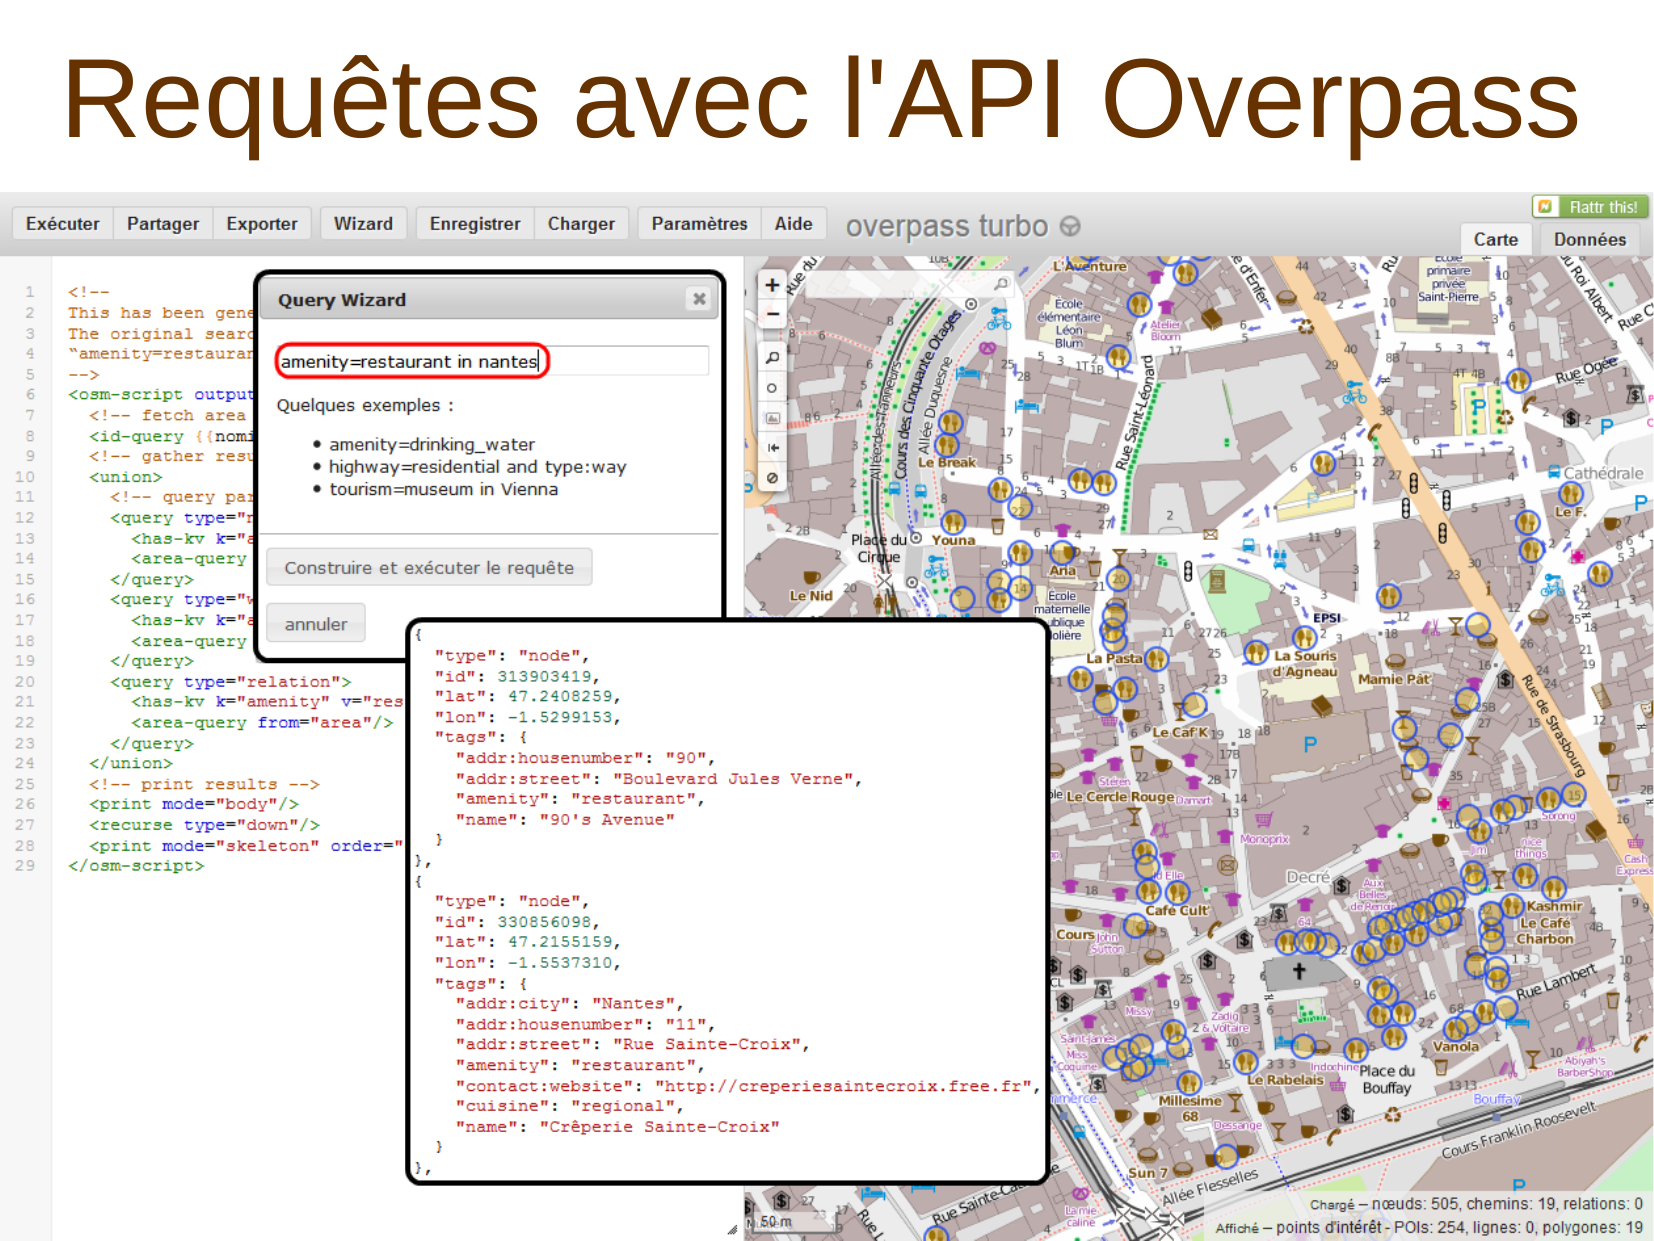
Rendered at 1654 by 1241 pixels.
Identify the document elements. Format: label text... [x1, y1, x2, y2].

picture [0, 192, 1654, 1241]
title Requêtes avec l'API Overpass [0, 33, 1643, 164]
